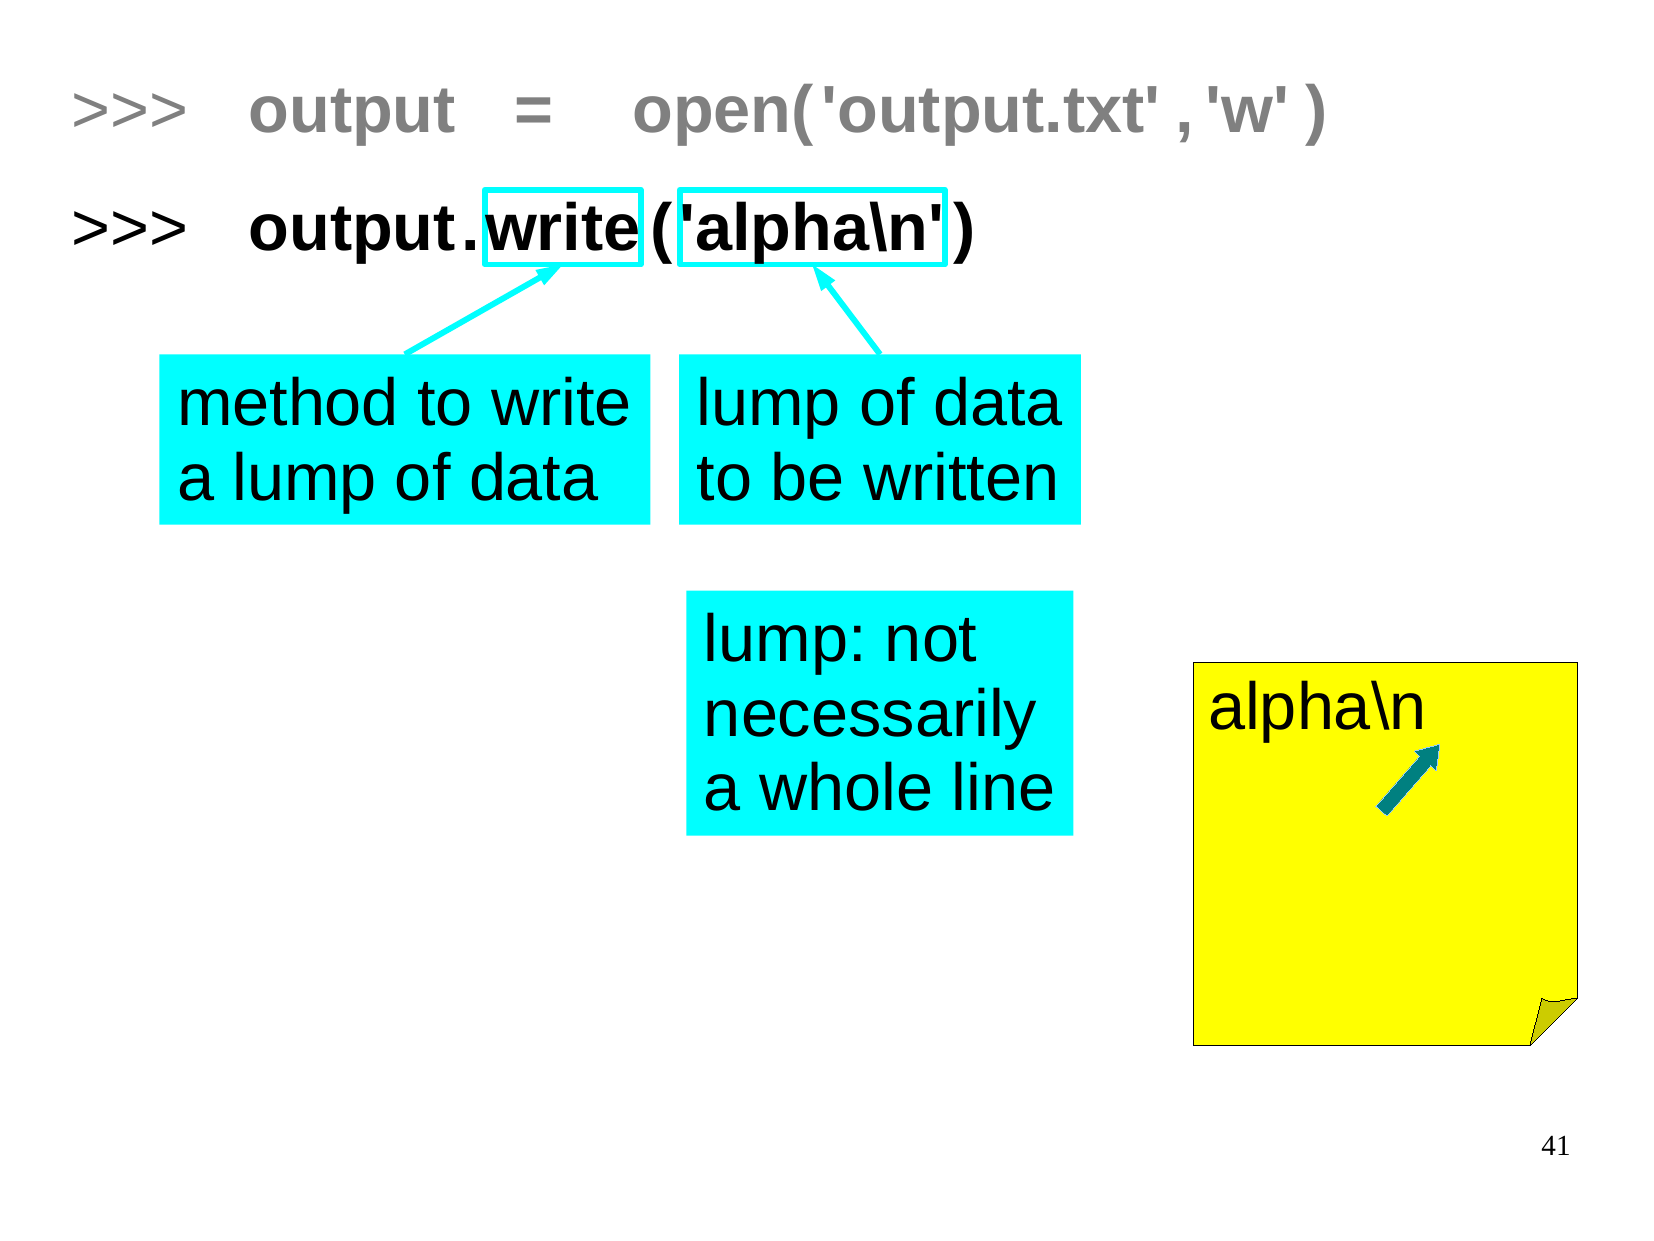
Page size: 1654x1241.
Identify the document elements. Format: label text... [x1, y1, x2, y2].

text_box output [248, 189, 457, 265]
text_box method to write a lump of data [159, 354, 651, 525]
text_box ( [650, 189, 673, 265]
text_box 'w' [1205, 71, 1290, 147]
text_box = [514, 71, 554, 147]
text_box >>> [71, 71, 189, 147]
text_box alpha\n [1193, 662, 1578, 1046]
text_box , [1175, 71, 1195, 147]
text_box . [461, 189, 480, 265]
text_box [1375, 744, 1440, 816]
text_box write [484, 189, 641, 265]
text_box ) [1305, 71, 1329, 147]
text_box 'output.txt' [821, 71, 1161, 147]
text_box open( [632, 71, 815, 147]
text_box >>> [71, 189, 189, 265]
text_box ) [953, 189, 976, 265]
text_box output [248, 71, 457, 147]
text_box lump of data to be written [679, 354, 1081, 525]
text_box 'alpha\n' [679, 189, 945, 265]
text_box lump: not necessarily a whole line [686, 590, 1074, 836]
